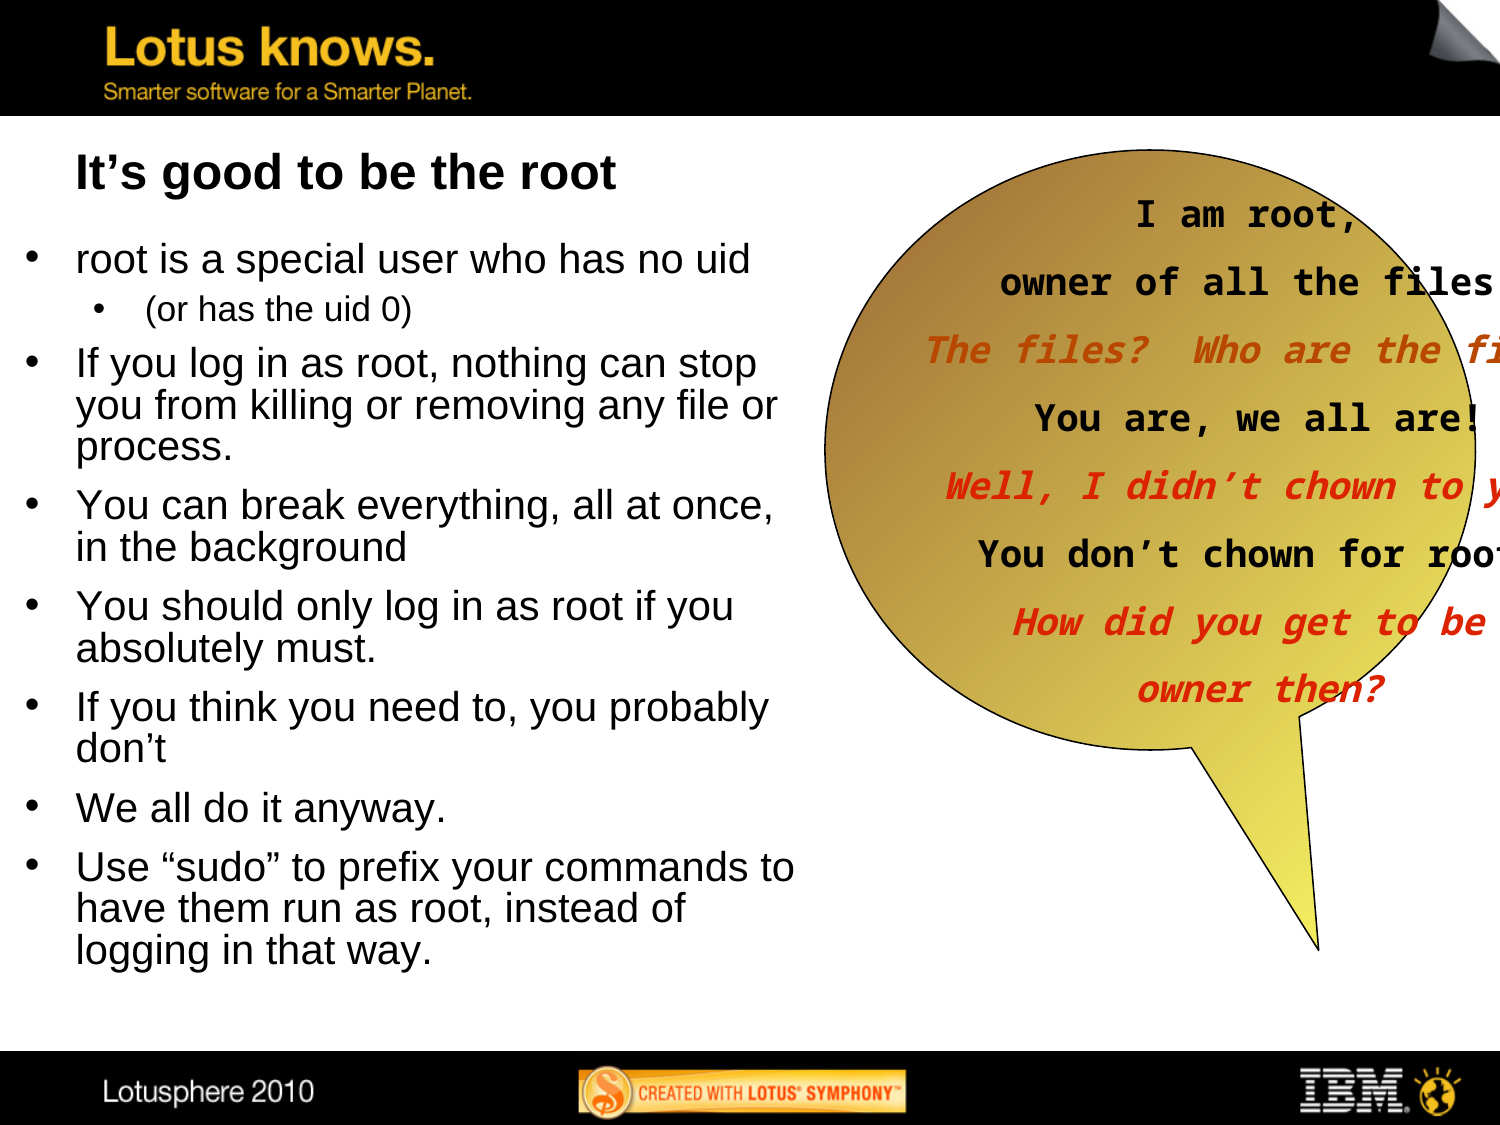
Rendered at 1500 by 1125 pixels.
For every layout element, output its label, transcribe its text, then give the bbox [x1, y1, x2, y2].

title It’s good to be the root [74, 137, 1475, 200]
list root is a special user who has no uid (or has the uid 0) If you log in as root, nothing can stop you from killing or removing any file or process. You can break everything, all at once, in the background You should only log in as root if you absolutely must. If you think you need to, you probably don’t We all do it anyway. Use “sudo” to prefix your commands to have them run as root, instead of logging in that way. [24, 237, 813, 1026]
picture [0, 1053, 1500, 1125]
text_box I am root, owner of all the files! The files? Who are the files? You are, we all are! Well, I didn’t chown to you. You don’t chown for root. How did you get to be owner then? [824, 149, 1476, 951]
picture [0, 0, 1500, 114]
